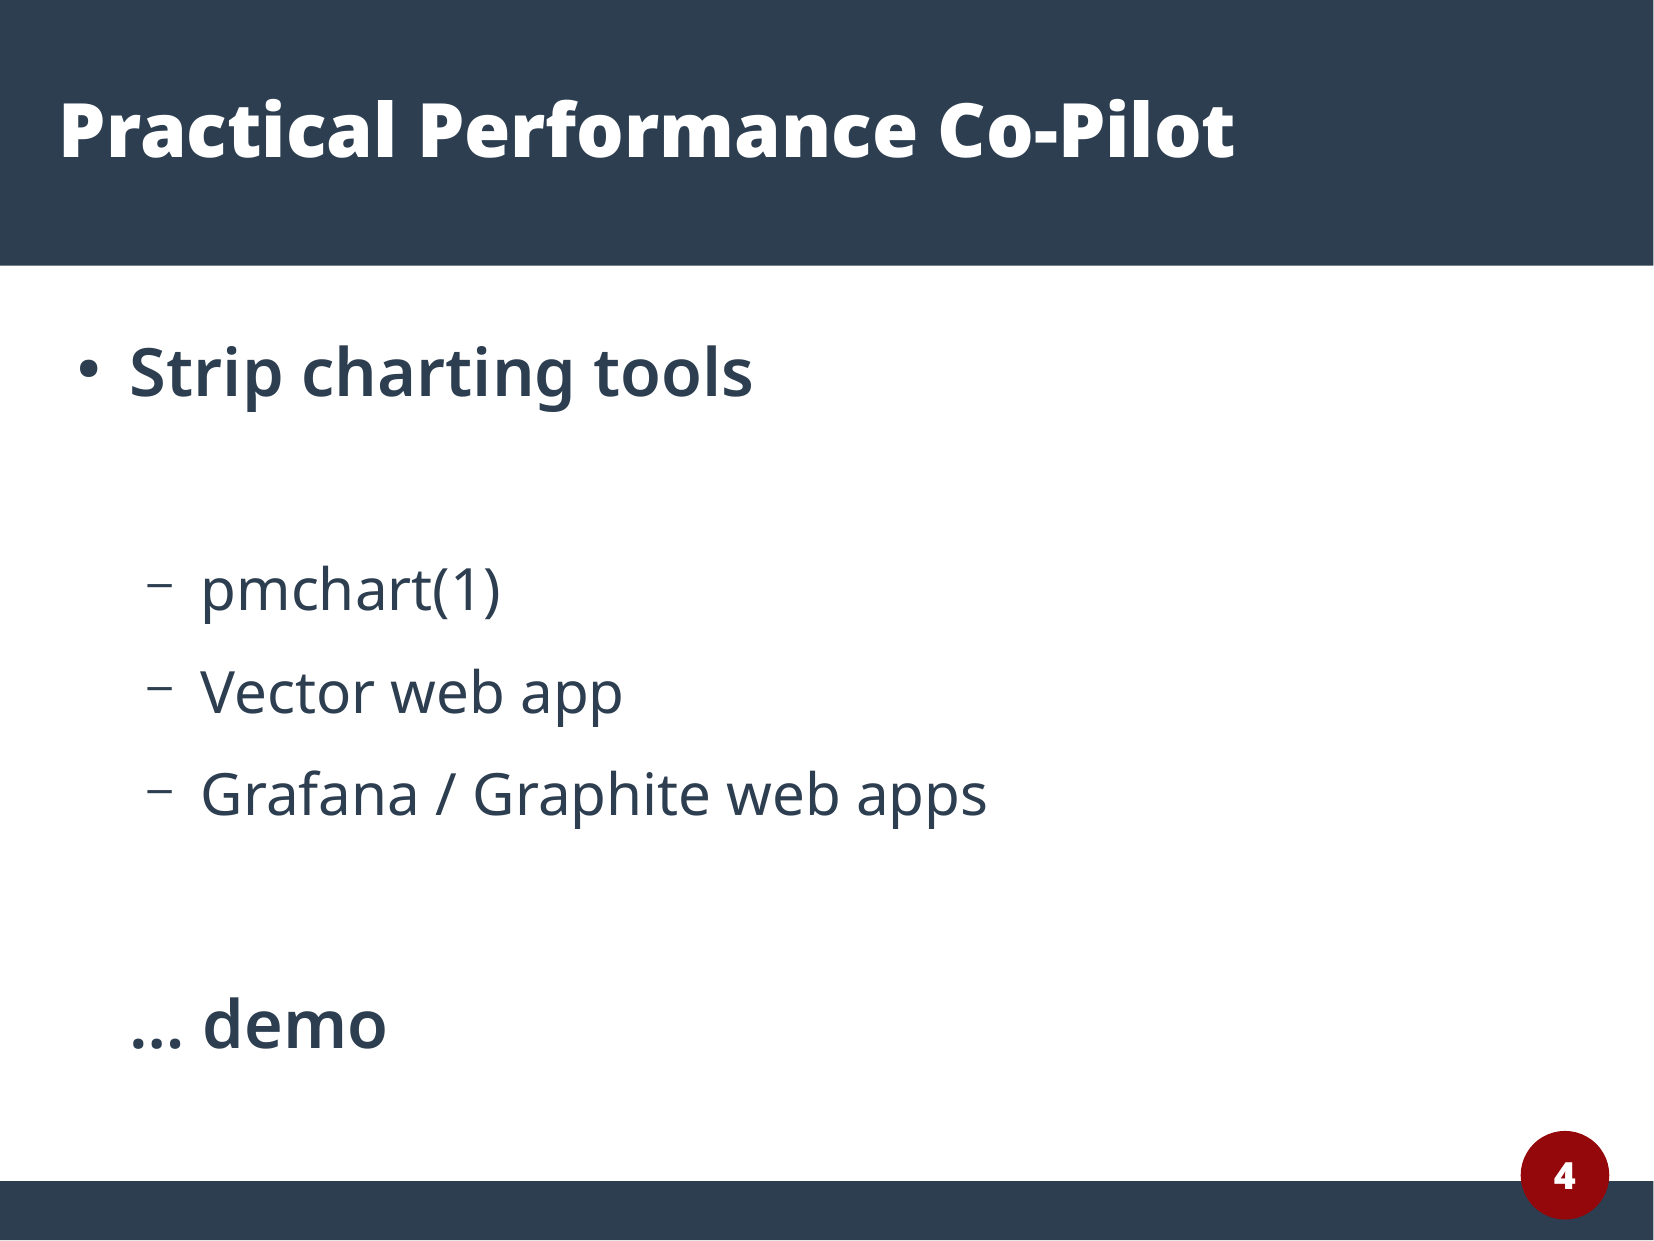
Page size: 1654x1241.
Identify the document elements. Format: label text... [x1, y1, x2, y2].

list Strip charting tools pmchart(1) Vector web app Grafana / Graphite web apps … demo [59, 324, 1595, 1152]
title Practical Performance Co-Pilot [59, 49, 1595, 207]
